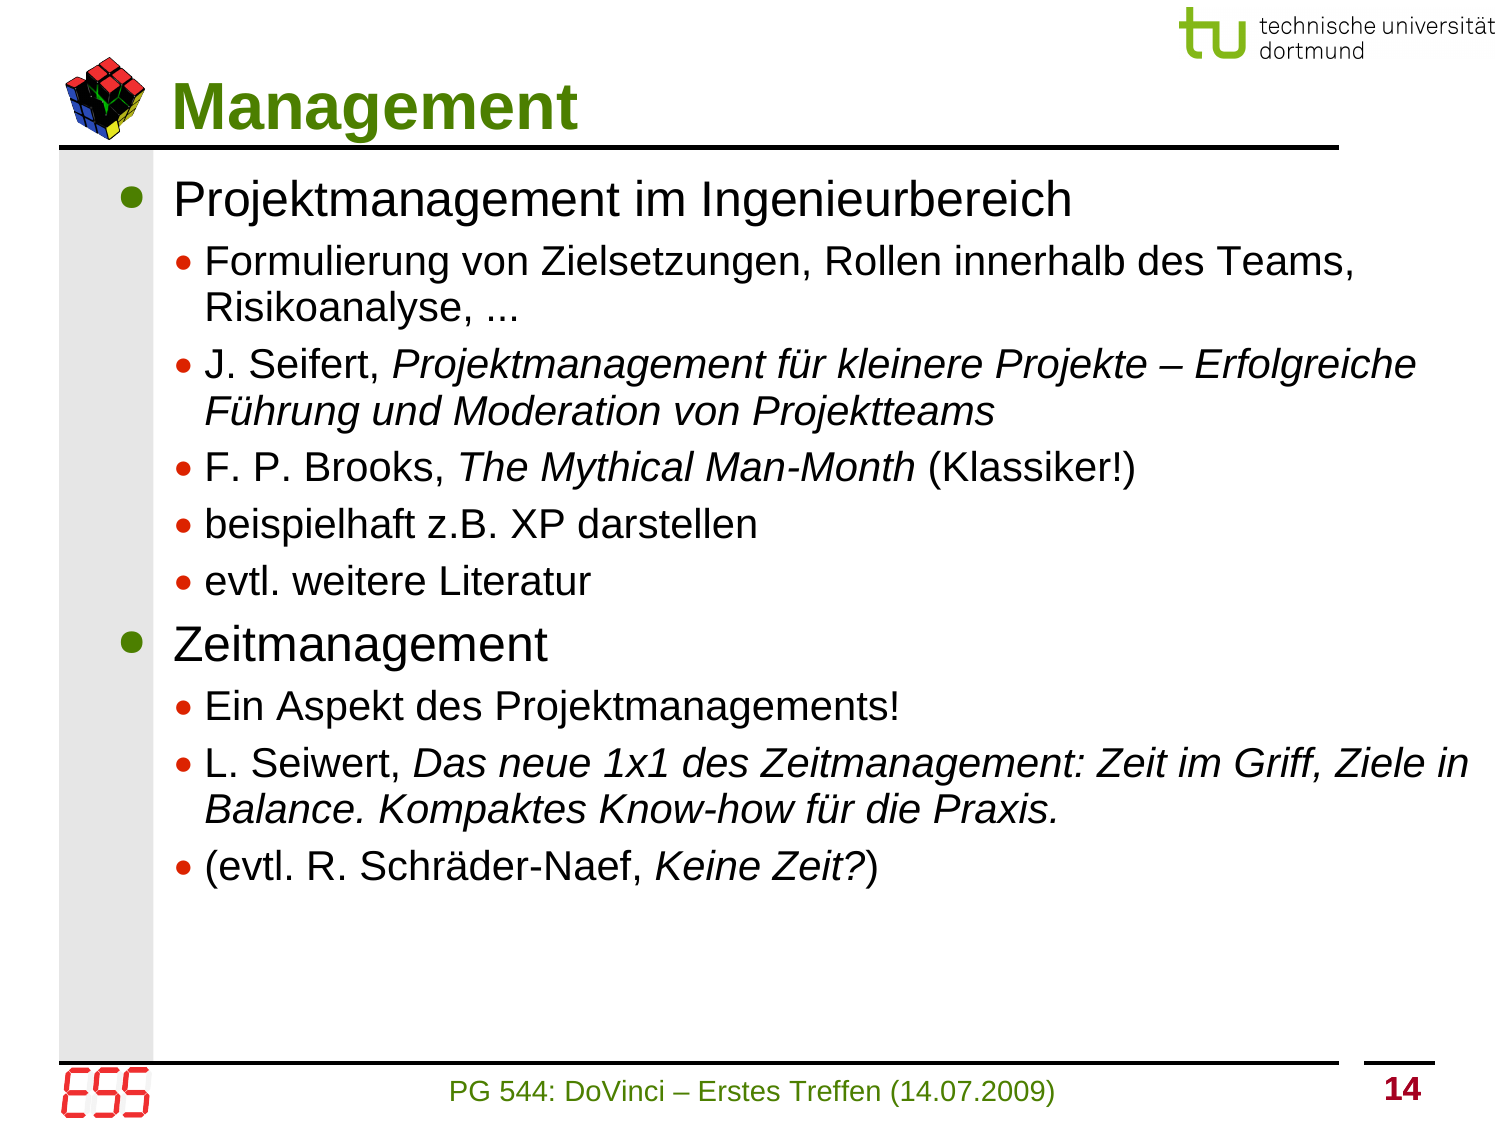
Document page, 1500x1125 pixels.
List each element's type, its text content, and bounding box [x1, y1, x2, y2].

title Management [171, 49, 1410, 159]
list Projektmanagement im Ingenieurbereich Formulierung von Zielsetzungen, Rollen innerhalb des Teams, Risikoanalyse, ... J. Seifert, Projektmanagement für kleinere Projekte – Erfolgreiche Führung und Moderation von Projektteams F. P. Brooks, The Mythical Man-Month (Klassiker!) beispielhaft z.B. XP darstellen evtl. weitere Literatur Zeitmanagement Ein Aspekt des Projektmanagements! L. Seiwert, Das neue 1x1 des Zeitmanagement: Zeit im Griff, Ziele in Balance. Kompaktes Know-how für die Praxis. (evtl. R. Schräder-Naef, Keine Zeit?) [116, 171, 1474, 1064]
picture [61, 1067, 152, 1118]
picture [65, 57, 145, 140]
picture [1179, 7, 1495, 59]
